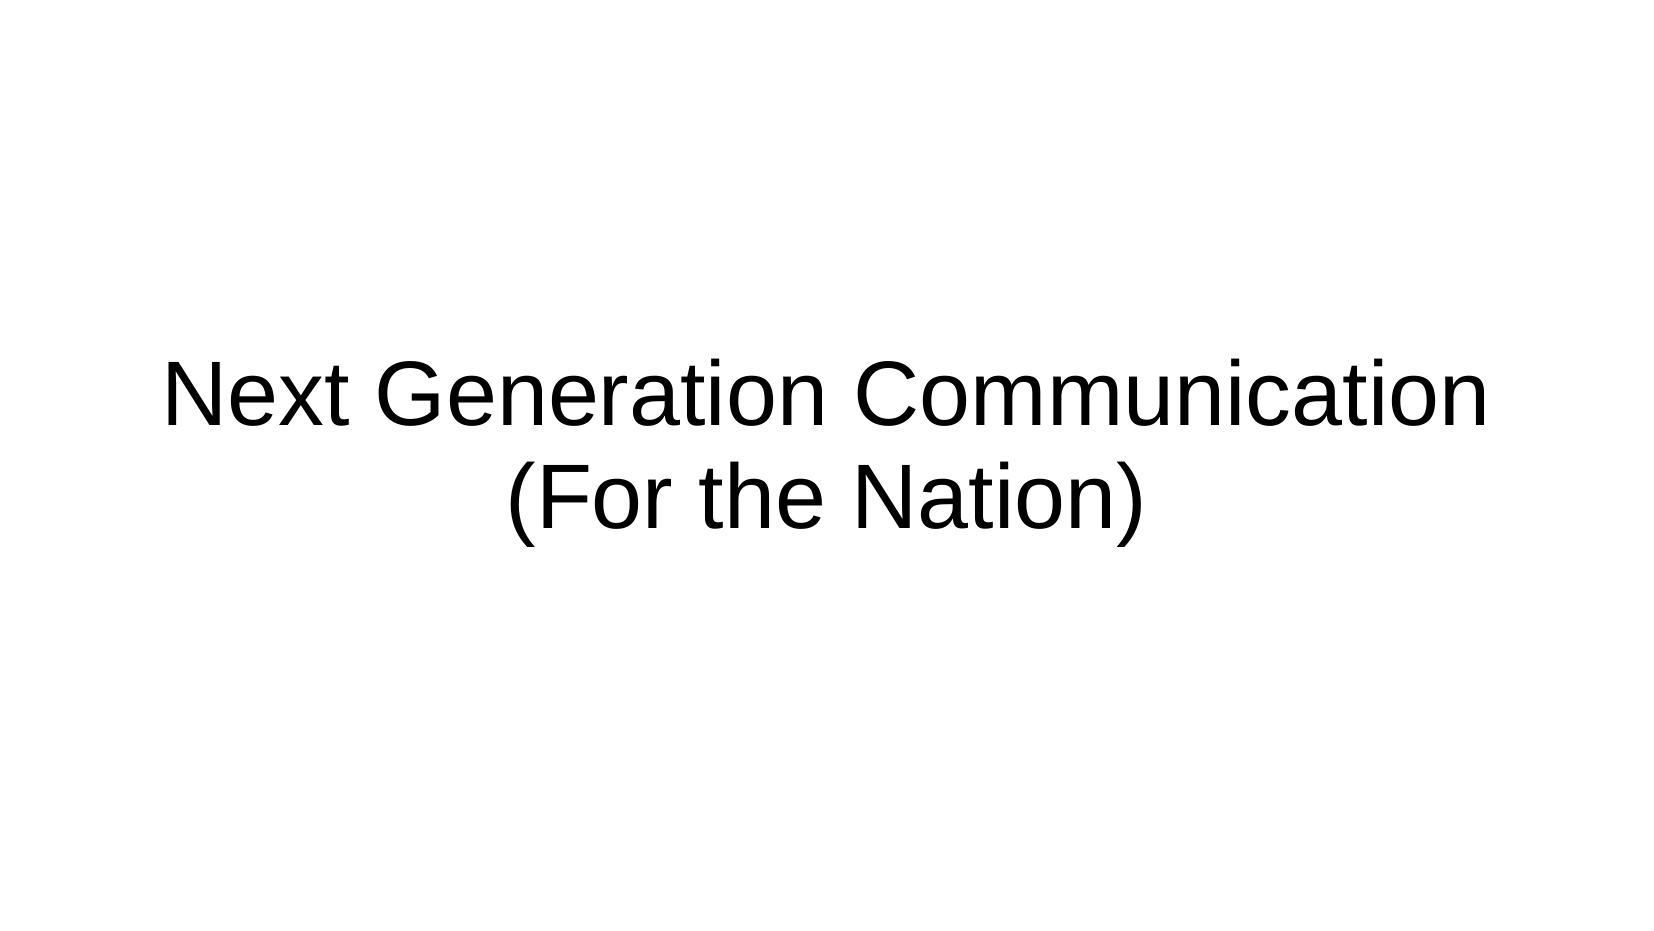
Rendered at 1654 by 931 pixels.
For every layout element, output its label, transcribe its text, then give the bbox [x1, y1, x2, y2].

title Next Generation Communication (For the Nation) [82, 342, 1571, 548]
